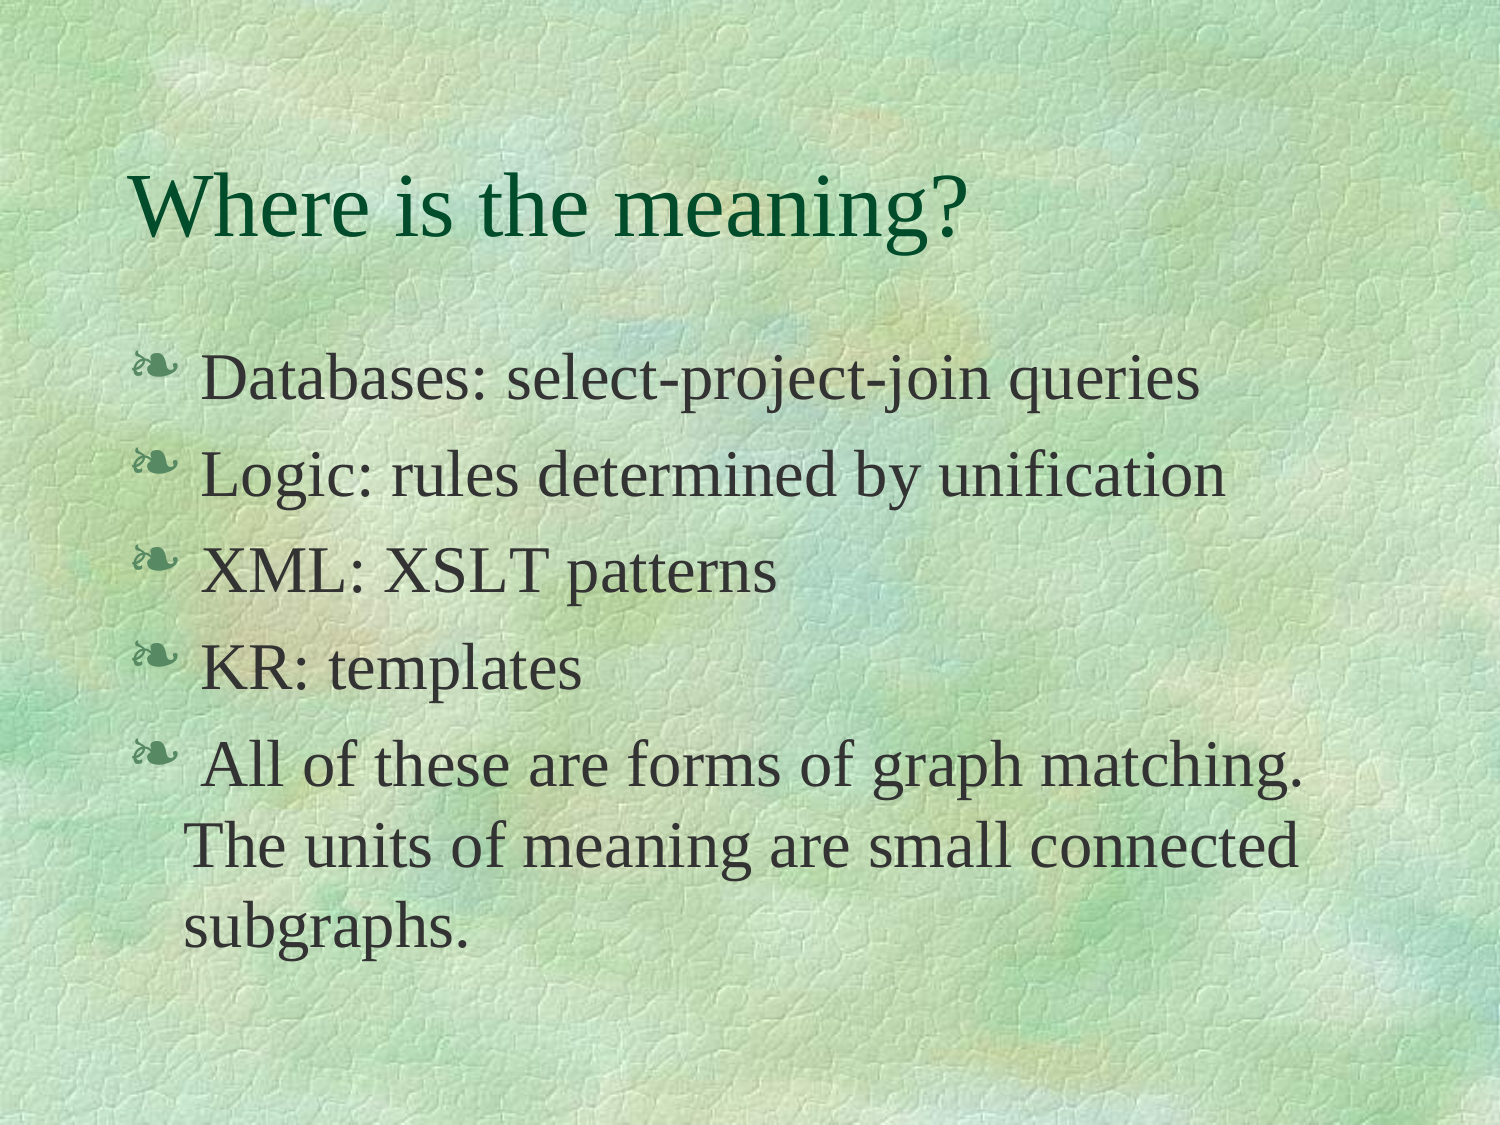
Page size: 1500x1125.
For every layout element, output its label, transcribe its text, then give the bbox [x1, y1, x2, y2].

picture [0, 0, 1500, 1125]
list Databases: select-project-join queries Logic: rules determined by unification XML: XSLT patterns KR: templates [112, 324, 1388, 712]
title Where is the meaning? [112, 74, 1388, 263]
text_box All of these are forms of graph matching. The units of meaning are small connected subgraphs. [112, 712, 1388, 1000]
